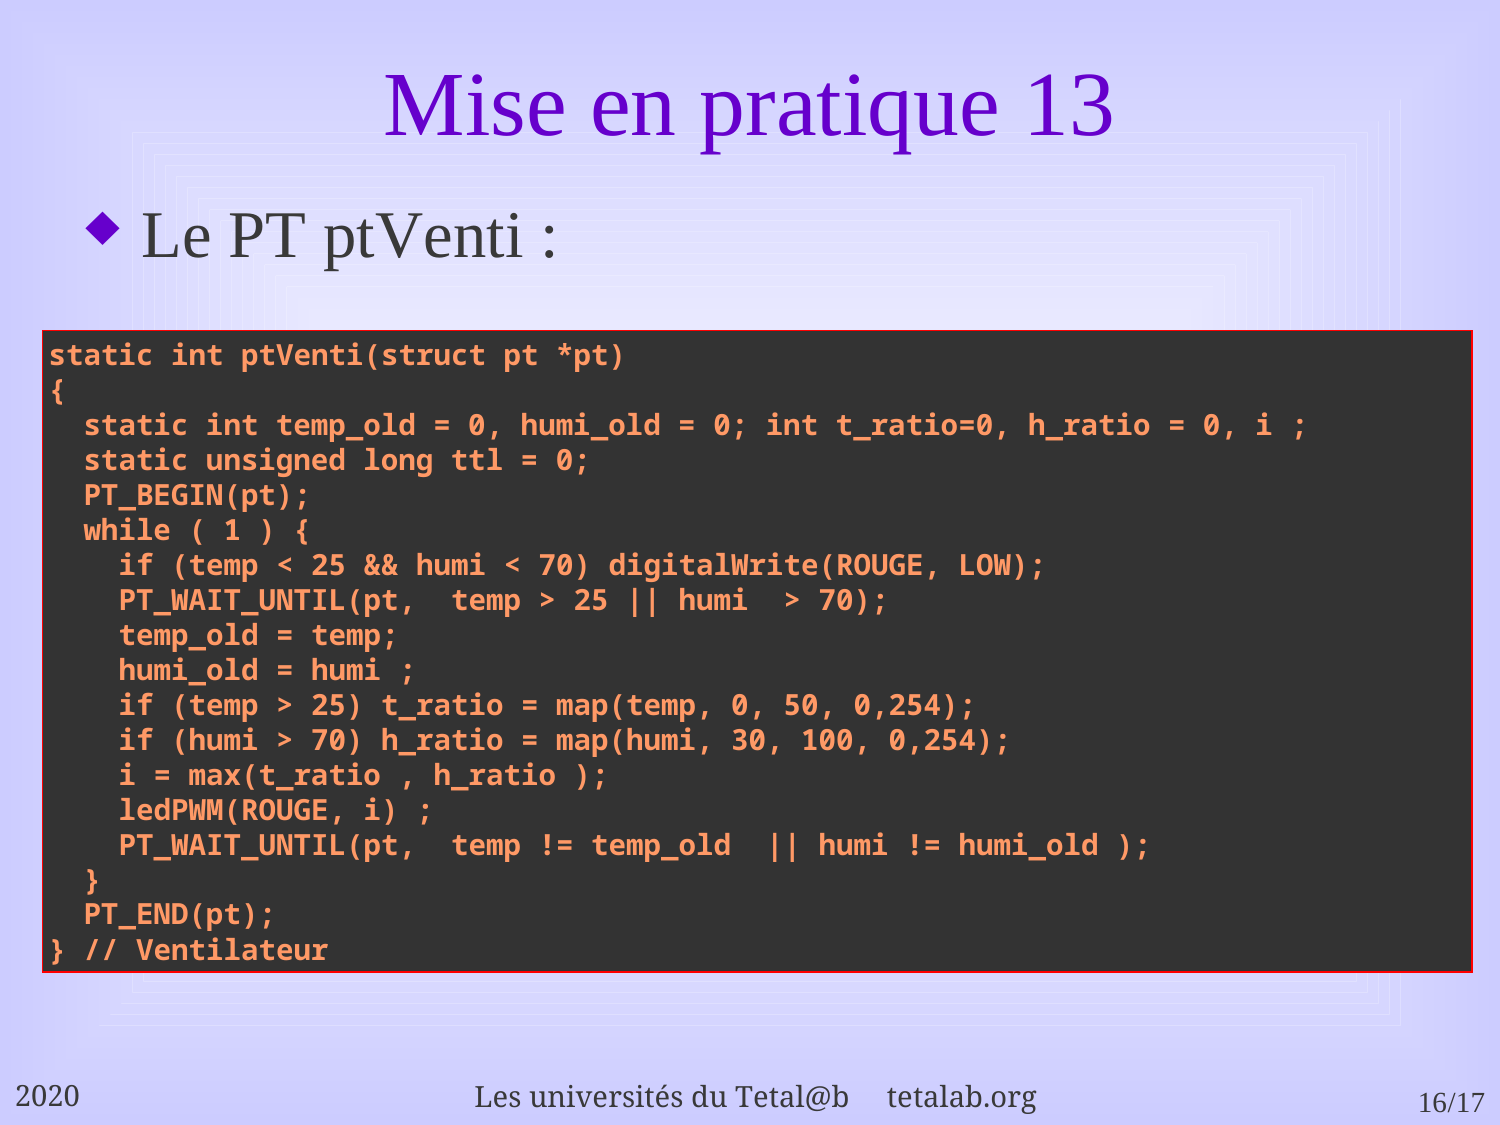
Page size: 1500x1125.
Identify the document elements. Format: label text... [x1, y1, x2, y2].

title Mise en pratique 13 [0, 0, 1500, 198]
text_box static int ptVenti(struct pt *pt) { static int temp_old = 0, humi_old = 0; int t_ratio=0, h_ratio = 0, i ; static unsigned long ttl = 0; PT_BEGIN(pt); while ( 1 ) { if (temp < 25 && humi < 70) digitalWrite(ROUGE, LOW); PT_WAIT_UNTIL(pt, temp > 25 || humi > 70); temp_old = temp; humi_old = humi ; if (temp > 25) t_ratio = map(temp, 0, 50, 0,254); if (humi > 70) h_ratio = map(humi, 30, 100, 0,254); i = max(t_ratio , h_ratio ); ledPWM(ROUGE, i) ; PT_WAIT_UNTIL(pt, temp != temp_old || humi != humi_old ); } PT_END(pt); } // Ventilateur [43, 331, 1472, 972]
list Le PT ptVenti : [70, 183, 1453, 331]
